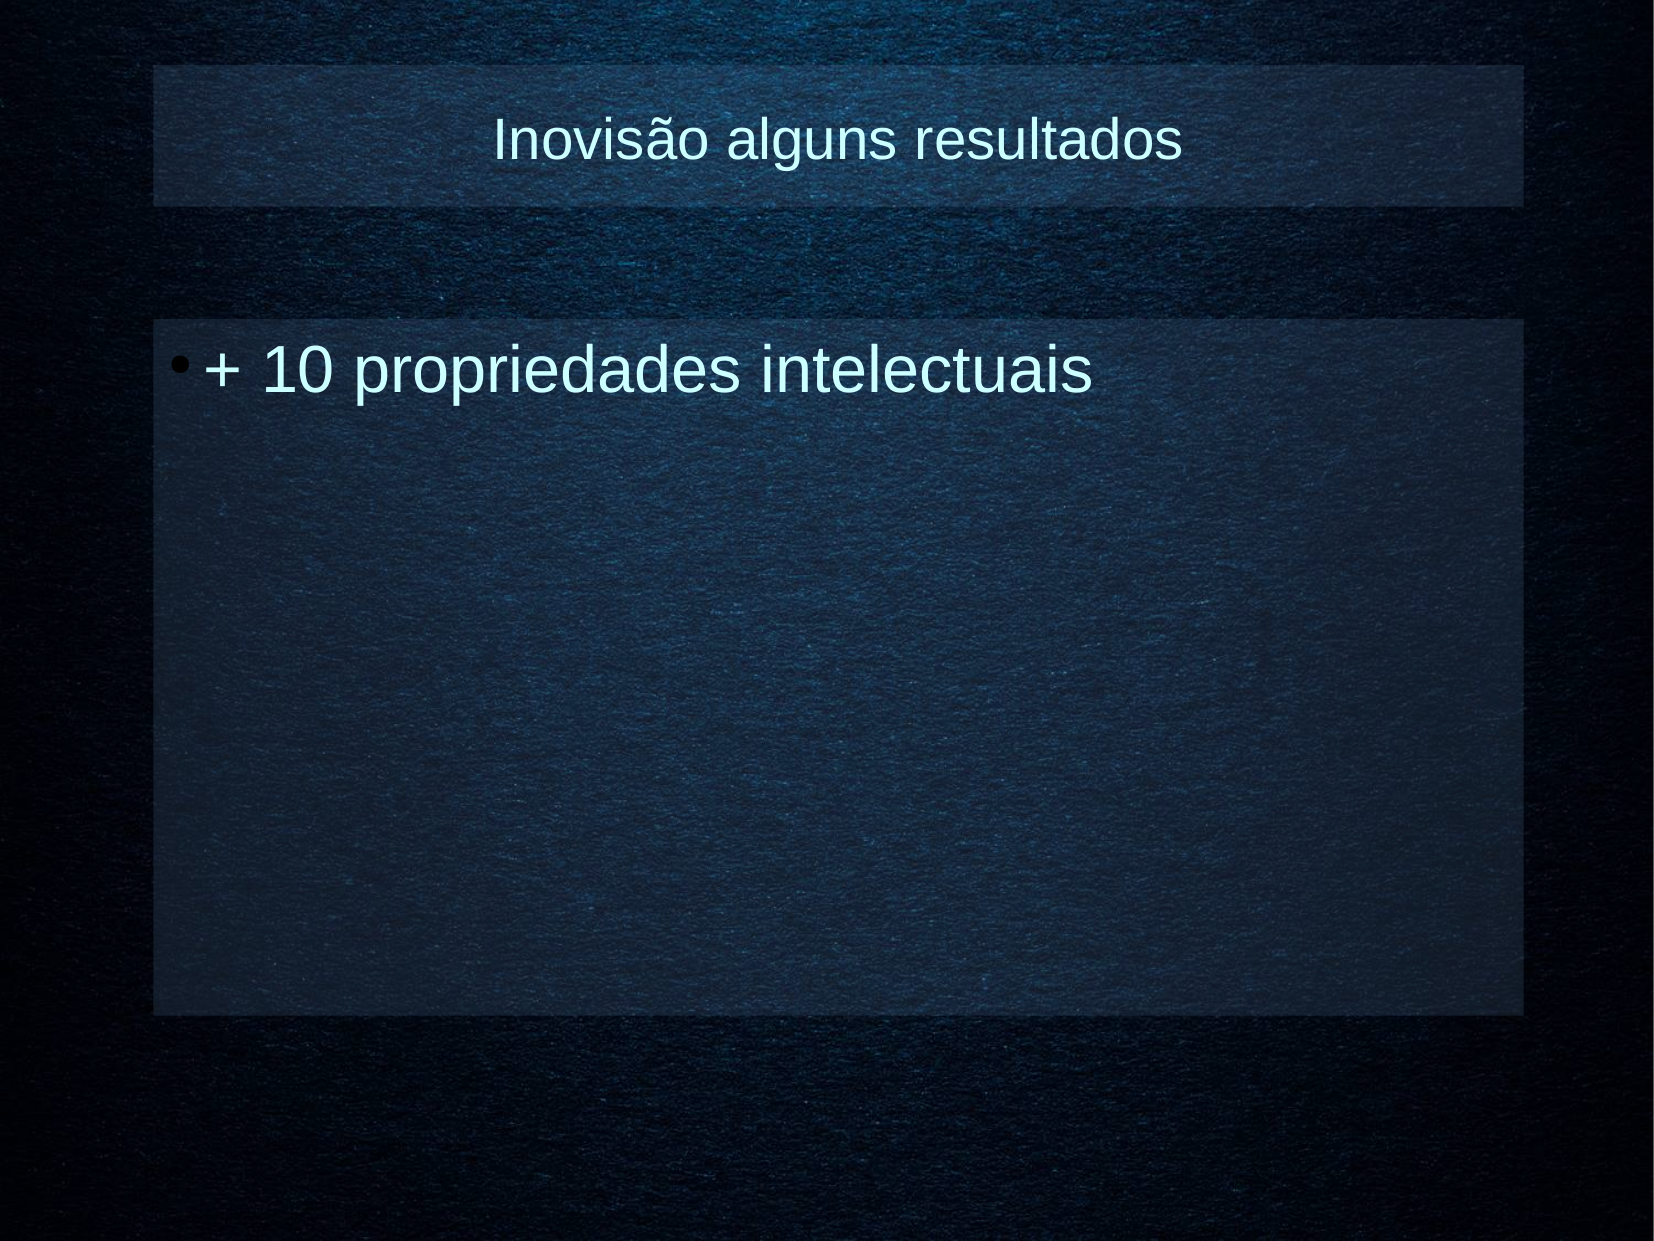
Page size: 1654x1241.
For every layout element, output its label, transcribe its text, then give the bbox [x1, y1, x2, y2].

text_box + 10 propriedades intelectuais [153, 318, 1524, 1016]
text_box Inovisão alguns resultados [153, 64, 1524, 207]
picture [0, 0, 1654, 1241]
